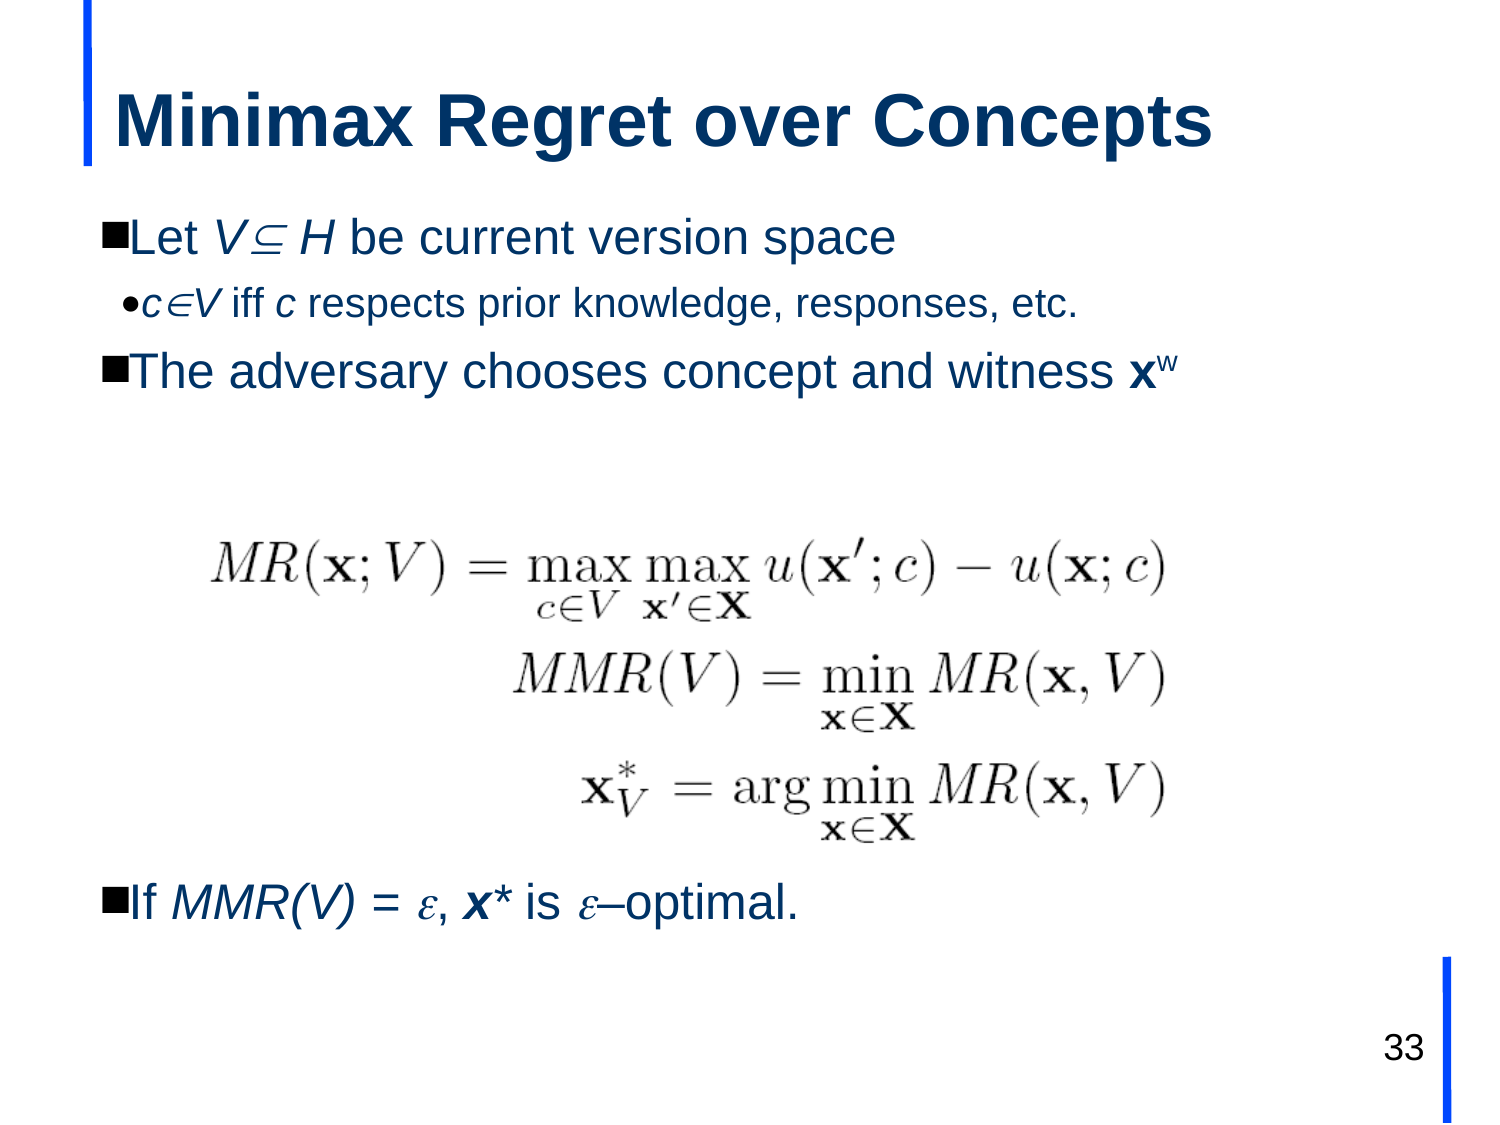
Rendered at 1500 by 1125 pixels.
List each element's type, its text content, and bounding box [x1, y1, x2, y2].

title Minimax Regret over Concepts [99, 24, 1438, 199]
picture [207, 528, 1170, 852]
list Let V H be current version space cV iff c respects prior knowledge, responses, etc. The adversary chooses concept and witness xw If MMR(V) = , x* is –optimal. [87, 199, 1438, 1063]
